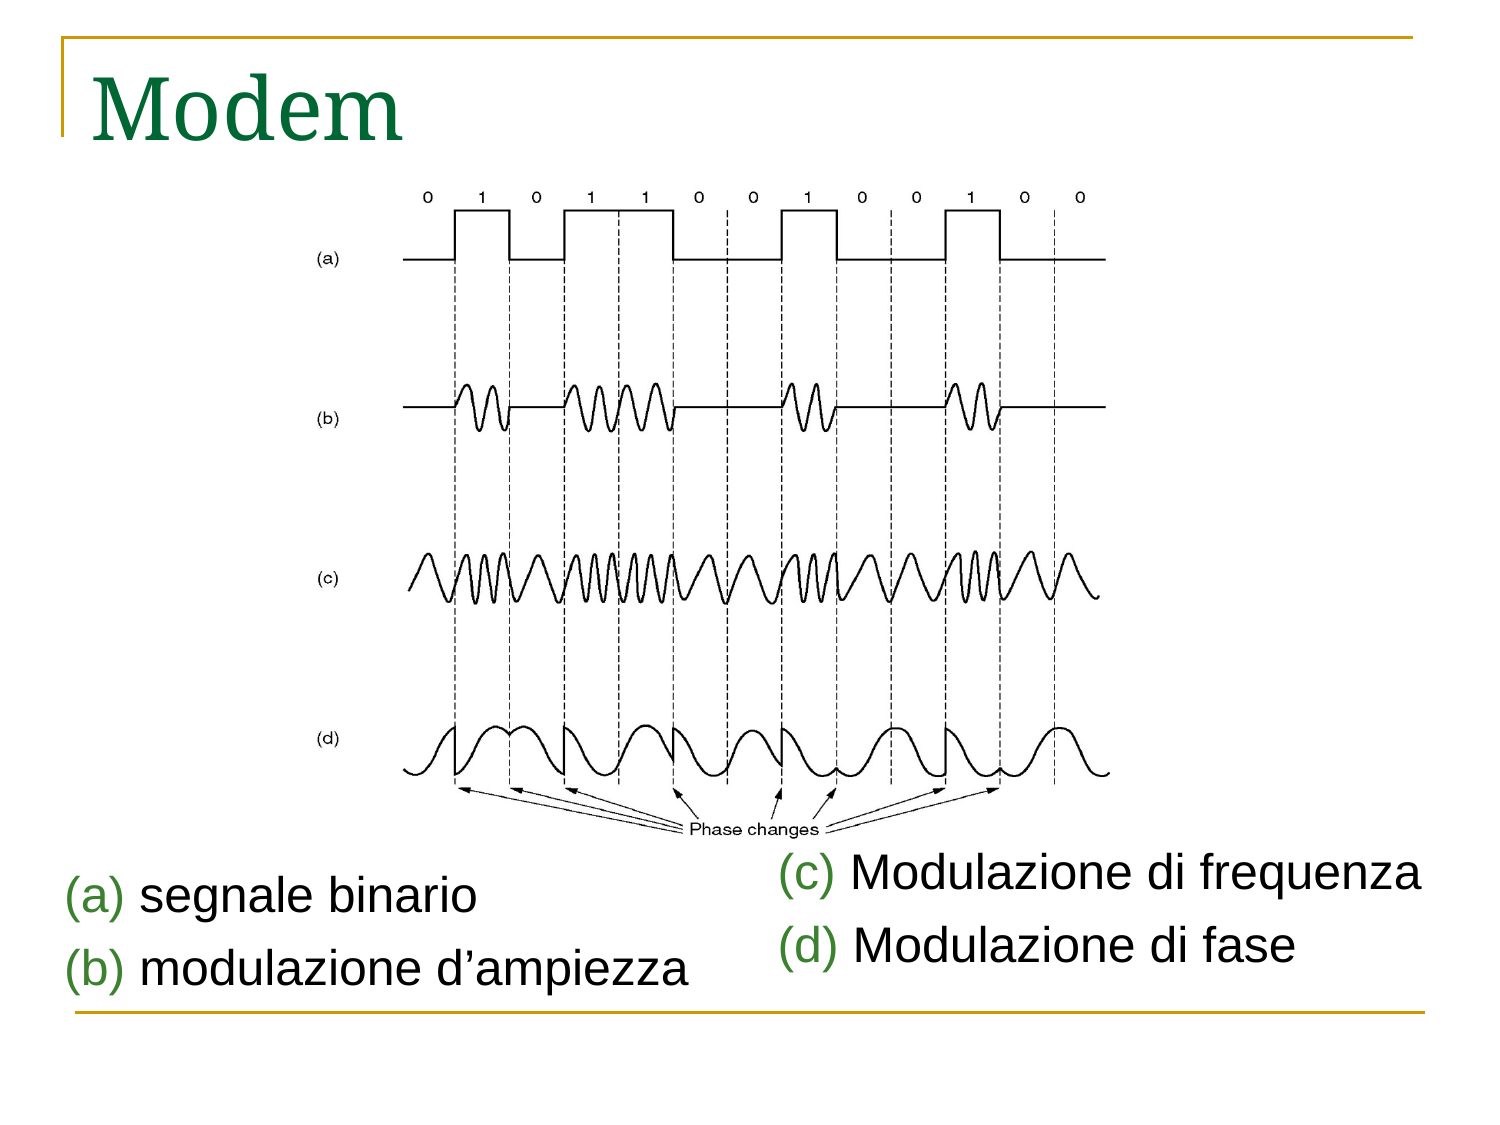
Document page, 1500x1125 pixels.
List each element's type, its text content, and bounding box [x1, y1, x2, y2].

title Modem [75, 45, 1426, 233]
picture [316, 187, 1110, 839]
list (c) Modulazione di frequenza (d) Modulazione di fase [762, 832, 1500, 1053]
list (a) segnale binario (b) modulazione d’ampiezza [35, 855, 730, 1045]
